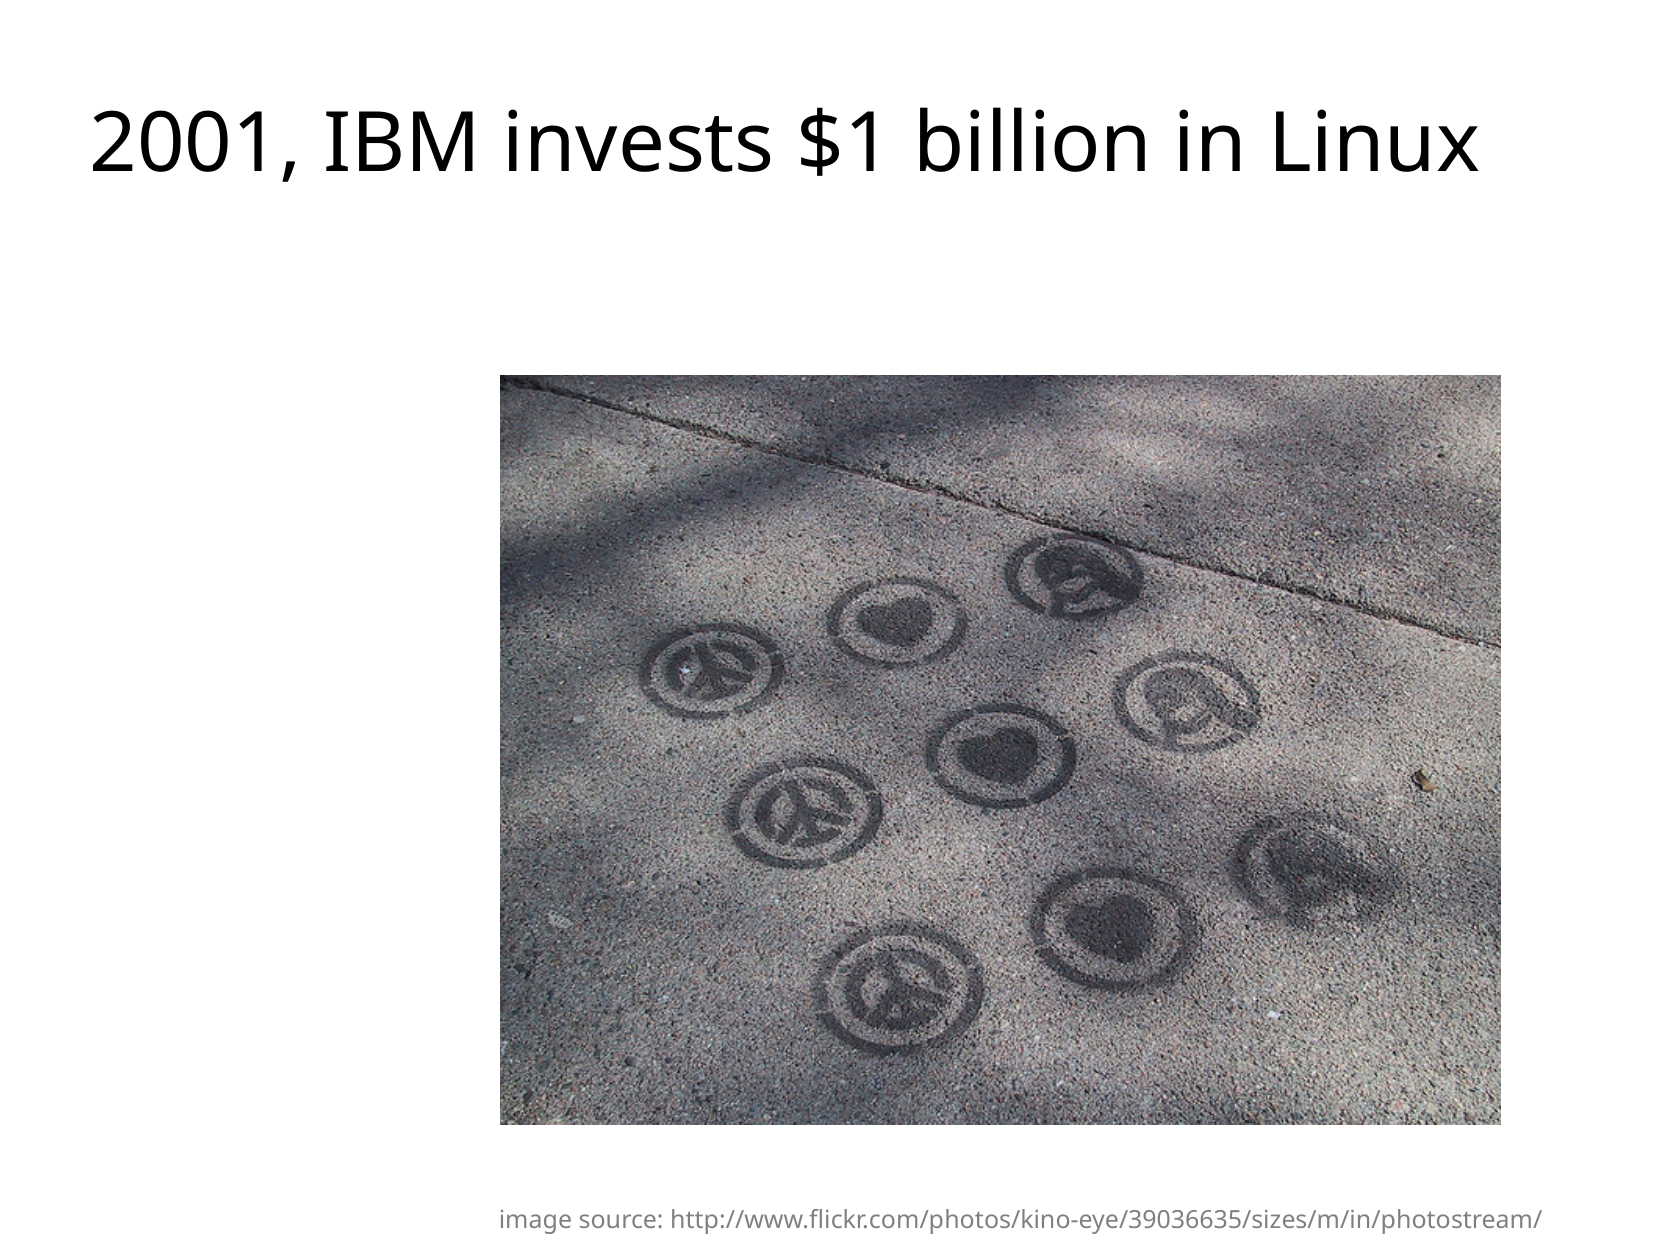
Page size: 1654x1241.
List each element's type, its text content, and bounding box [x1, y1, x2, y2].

text_box 2001, IBM invests $1 billion in Linux [75, 75, 1654, 192]
picture [500, 375, 1501, 1126]
text_box image source: http://www.flickr.com/photos/kino-eye/39036635/sizes/m/in/photostream/ [483, 1194, 1654, 1241]
